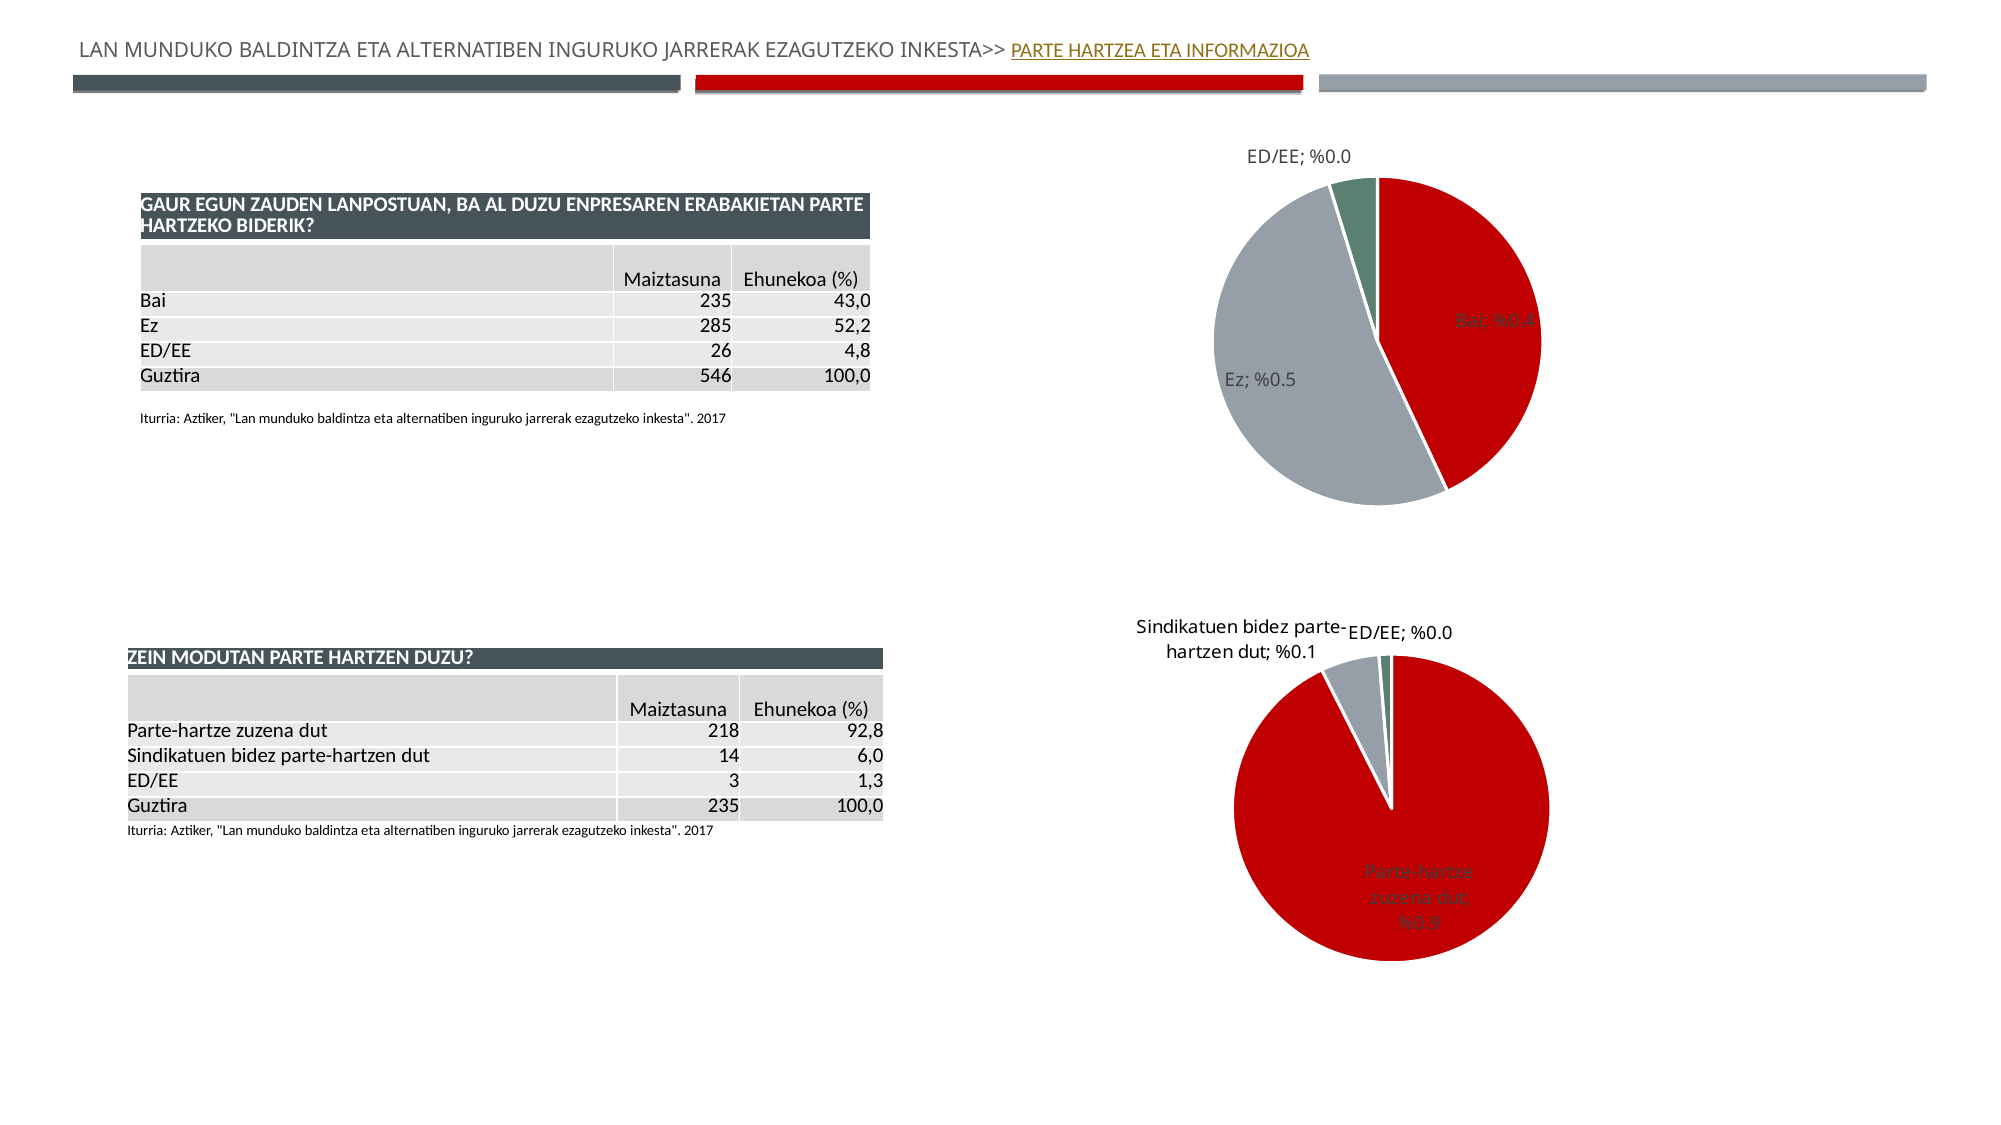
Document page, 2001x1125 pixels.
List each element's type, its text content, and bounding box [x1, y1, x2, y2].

table_cell 14 [618, 748, 739, 771]
table_cell 235 [618, 798, 739, 821]
table_cell 100,0 [740, 798, 883, 821]
table_cell Ehunekoa (%) [740, 675, 883, 721]
table_cell ED/EE [141, 343, 613, 366]
table_cell 52,2 [732, 318, 870, 341]
table_cell Ez [141, 318, 613, 341]
table_cell 6,0 [740, 748, 883, 771]
table_cell Maiztasuna [618, 675, 739, 721]
table_cell 52,2 [863, 318, 870, 331]
table_cell [128, 675, 616, 721]
chart [952, 137, 1793, 579]
table_cell Iturria: Aztiker, "Lan munduko baldintza eta alternatiben inguruko jarrerak ezagutzeko inkesta". 2017 [128, 823, 883, 839]
table_cell Iturria: Aztiker, "Lan munduko baldintza eta alternatiben inguruko jarrerak ezagutzeko inkesta". 2017 [141, 393, 870, 426]
table_cell 4,8 [732, 343, 870, 366]
table_cell 92,8 [740, 723, 883, 746]
table_cell 1,3 [740, 773, 883, 796]
table_cell 26 [725, 343, 731, 351]
table_cell 6,0 [874, 750, 880, 761]
table_cell 100,0 [732, 368, 870, 391]
table_cell Bai [141, 293, 613, 316]
table_cell Guztira [141, 368, 613, 391]
table_cell 26 [614, 343, 731, 366]
table_cell Parte-hartze zuzena dut [128, 723, 616, 746]
table_cell 546 [614, 368, 731, 391]
table_cell 3 [618, 773, 739, 796]
table_cell Maiztasuna [614, 245, 731, 291]
table_header ZEIN MODUTAN PARTE HARTZEN DUZU? [128, 648, 883, 669]
table_cell 43,0 [732, 293, 870, 316]
table_cell Guztira [128, 798, 616, 821]
text_box LAN MUNDUKO BALDINTZA ETA ALTERNATIBEN INGURUKO JARRERAK EZAGUTZEKO INKESTA>> PARTE HARTZEA ETA INFORMAZIOA [64, 29, 1926, 69]
table_cell 218 [618, 723, 739, 746]
table_cell 285 [614, 318, 731, 341]
table_cell ED/EE [128, 773, 616, 796]
table_cell Sindikatuen bidez parte-hartzen dut [128, 748, 616, 771]
chart [952, 599, 1780, 1041]
table_cell [141, 245, 613, 291]
table_cell Ehunekoa (%) [732, 245, 870, 291]
table_cell 235 [614, 293, 731, 316]
table_header GAUR EGUN ZAUDEN LANPOSTUAN, BA AL DUZU ENPRESAREN ERABAKIETAN PARTE HARTZEKO BIDERIK? [141, 193, 870, 239]
